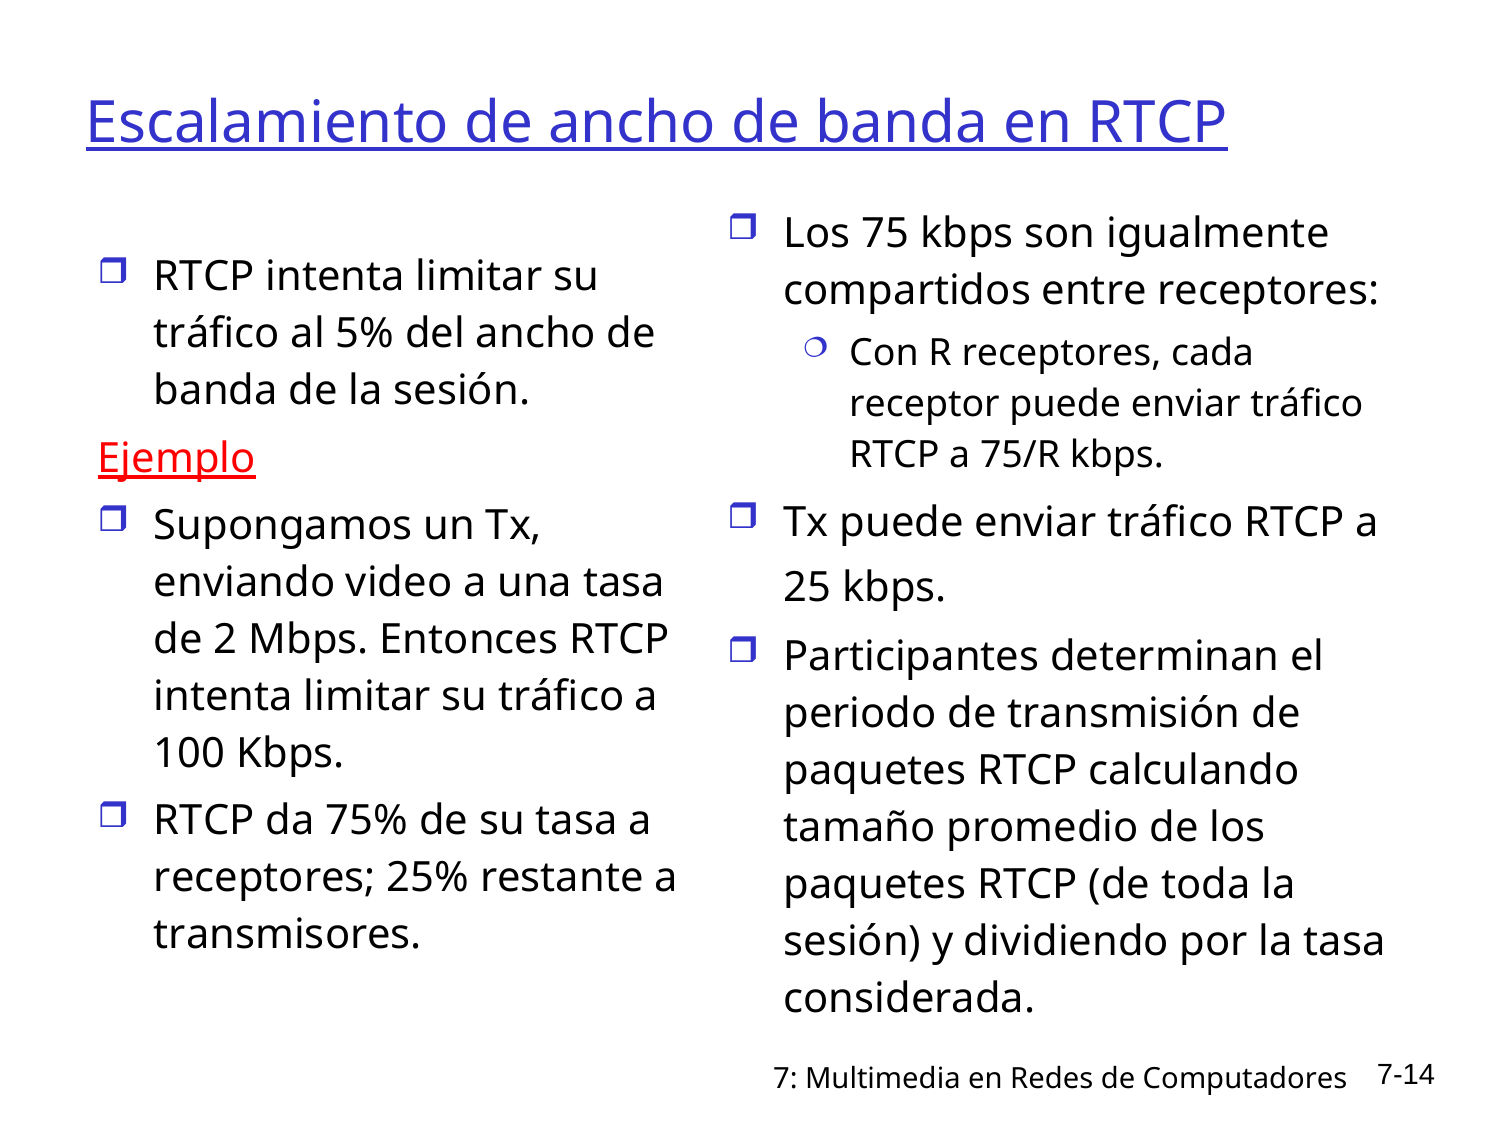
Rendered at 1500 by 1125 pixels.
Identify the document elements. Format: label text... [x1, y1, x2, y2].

list RTCP intenta limitar su tráfico al 5% del ancho de banda de la sesión. Ejemplo Supongamos un Tx, enviando video a una tasa de 2 Mbps. Entonces RTCP intenta limitar su tráfico a 100 Kbps. RTCP da 75% de su tasa a receptores; 25% restante a transmisores. [83, 238, 709, 1044]
title Escalamiento de ancho de banda en RTCP [71, 48, 1347, 192]
list Los 75 kbps son igualmente compartidos entre receptores: Con R receptores, cada receptor puede enviar tráfico RTCP a 75/R kbps. Tx puede enviar tráfico RTCP a 25 kbps. Participantes determinan el periodo de transmisión de paquetes RTCP calculando tamaño promedio de los paquetes RTCP (de toda la sesión) y dividiendo por la tasa considerada. [712, 194, 1404, 1001]
